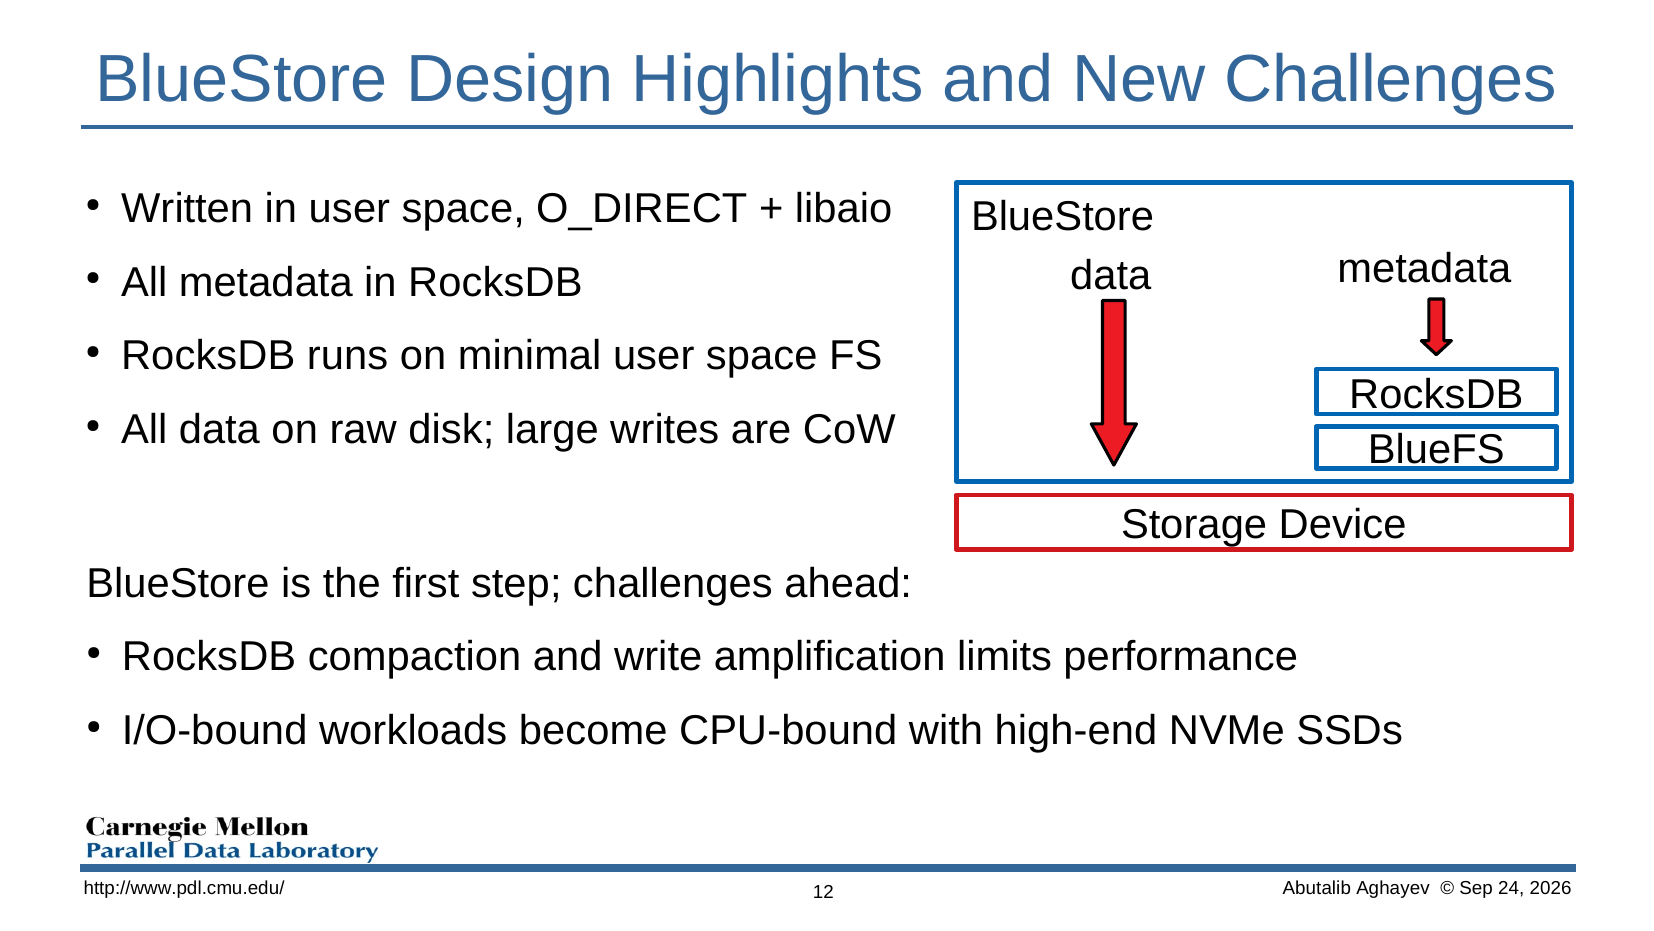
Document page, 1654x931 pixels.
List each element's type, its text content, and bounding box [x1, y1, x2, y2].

text_box RocksDB [1316, 369, 1557, 415]
text_box Abutalib Aghayev © Nov 5, 2019 [1168, 866, 1589, 919]
text_box BlueFS [1316, 426, 1557, 469]
text_box <number> [662, 871, 985, 901]
text_box BlueStore [956, 181, 1182, 247]
text_box Written in user space, O_DIRECT + libaio All metadata in RocksDB RocksDB runs on minimal user space FS All data on raw disk; large writes are CoW [0, 173, 1397, 483]
picture [85, 834, 378, 863]
text_box Storage Device [956, 495, 1572, 550]
text_box data [1055, 247, 1176, 306]
text_box http://www.pdl.cmu.edu/ [66, 866, 481, 919]
title BlueStore Design Highlights and New Challenges [66, 14, 1588, 136]
text_box [956, 182, 1572, 482]
text_box BlueStore is the first step; challenges ahead: RocksDB compaction and write amplification limits performance I/O-bound workloads become CPU-bound with high-end NVMe SSDs [0, 548, 1433, 834]
text_box metadata [1322, 233, 1533, 298]
